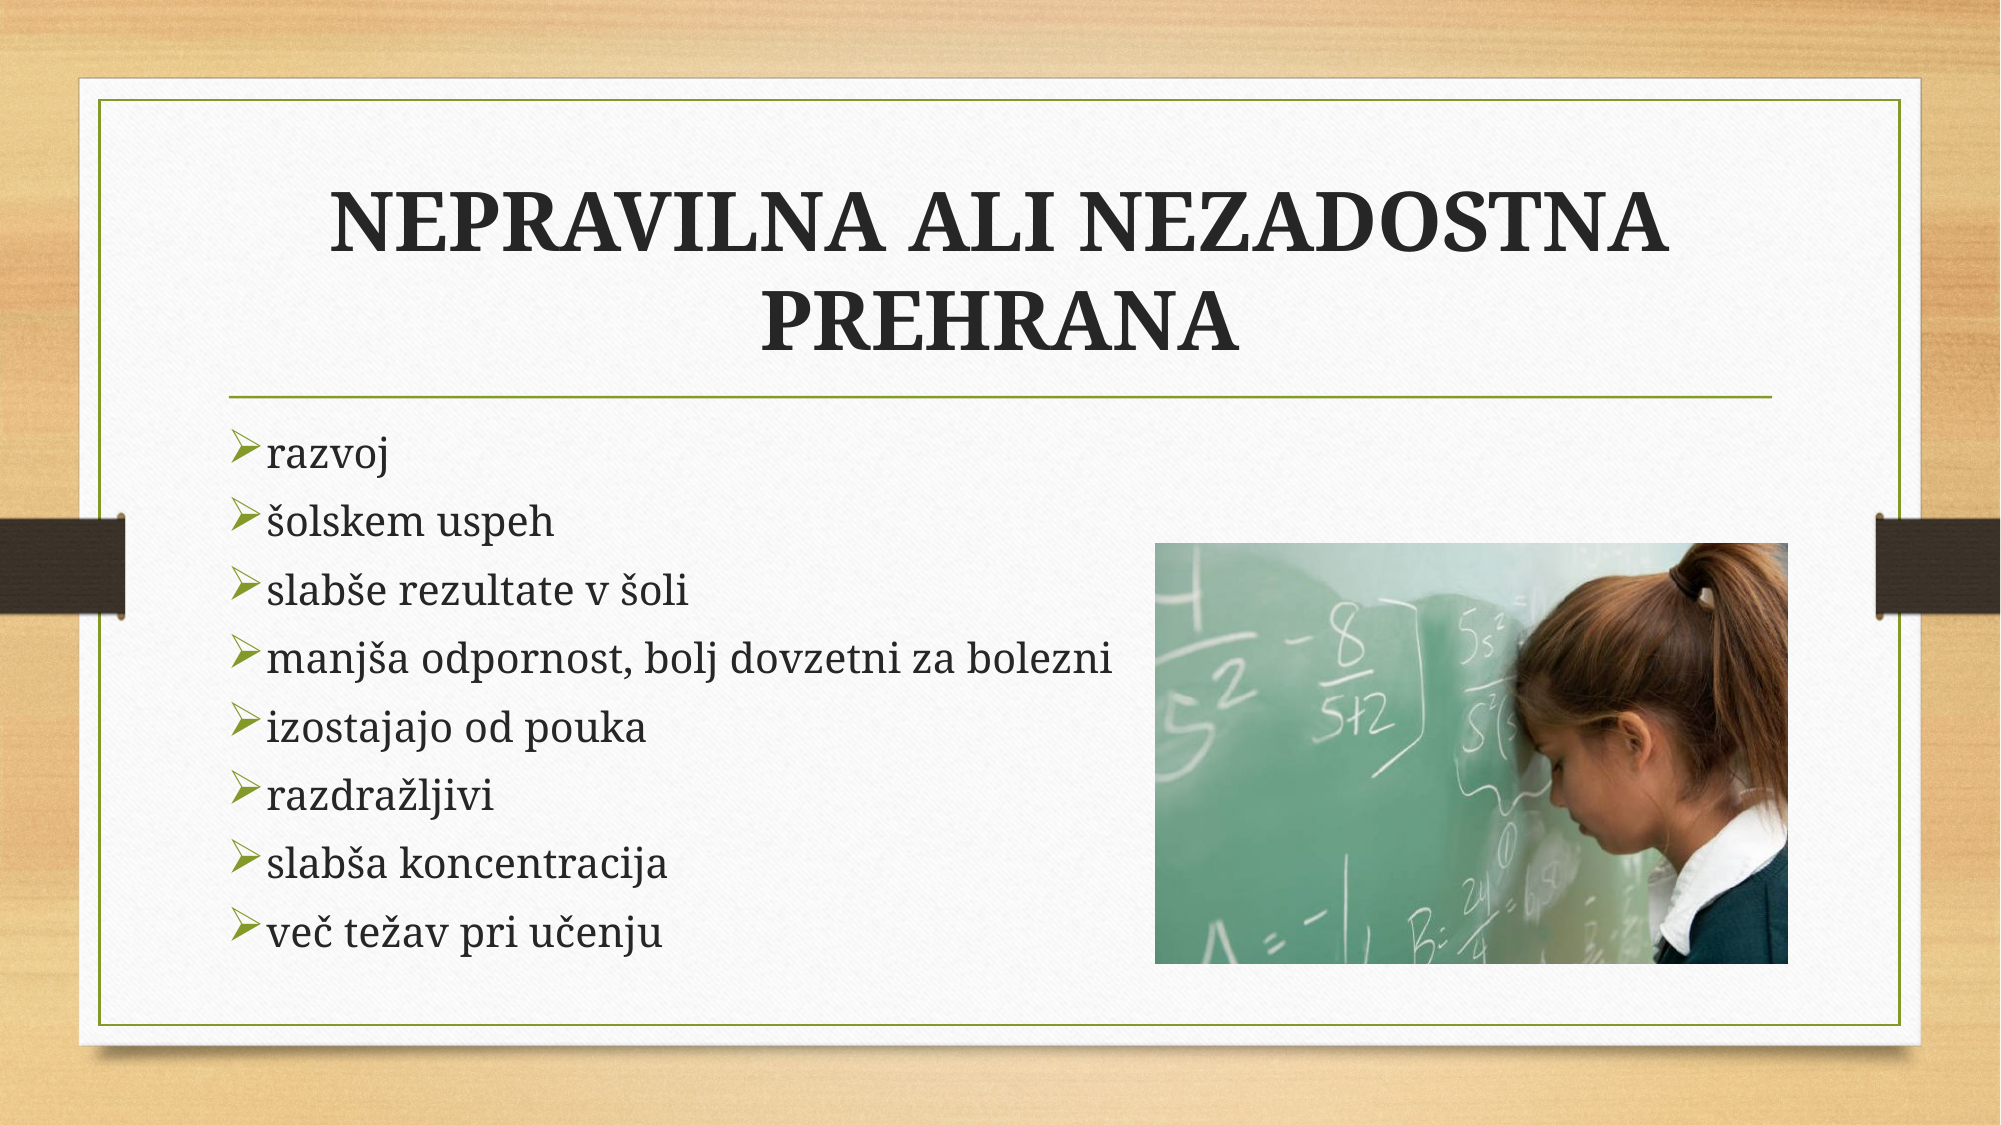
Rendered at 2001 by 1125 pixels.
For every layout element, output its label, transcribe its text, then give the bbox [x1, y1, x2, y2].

picture [0, 0, 2001, 1125]
list razvoj šolskem uspeh slabše rezultate v šoli manjša odpornost, bolj dovzetni za bolezni izostajajo od pouka razdražljivi slabša koncentracija več težav pri učenju [212, 419, 1788, 964]
title NEPRAVILNA ALI NEZADOSTNA PREHRANA [212, 161, 1788, 375]
